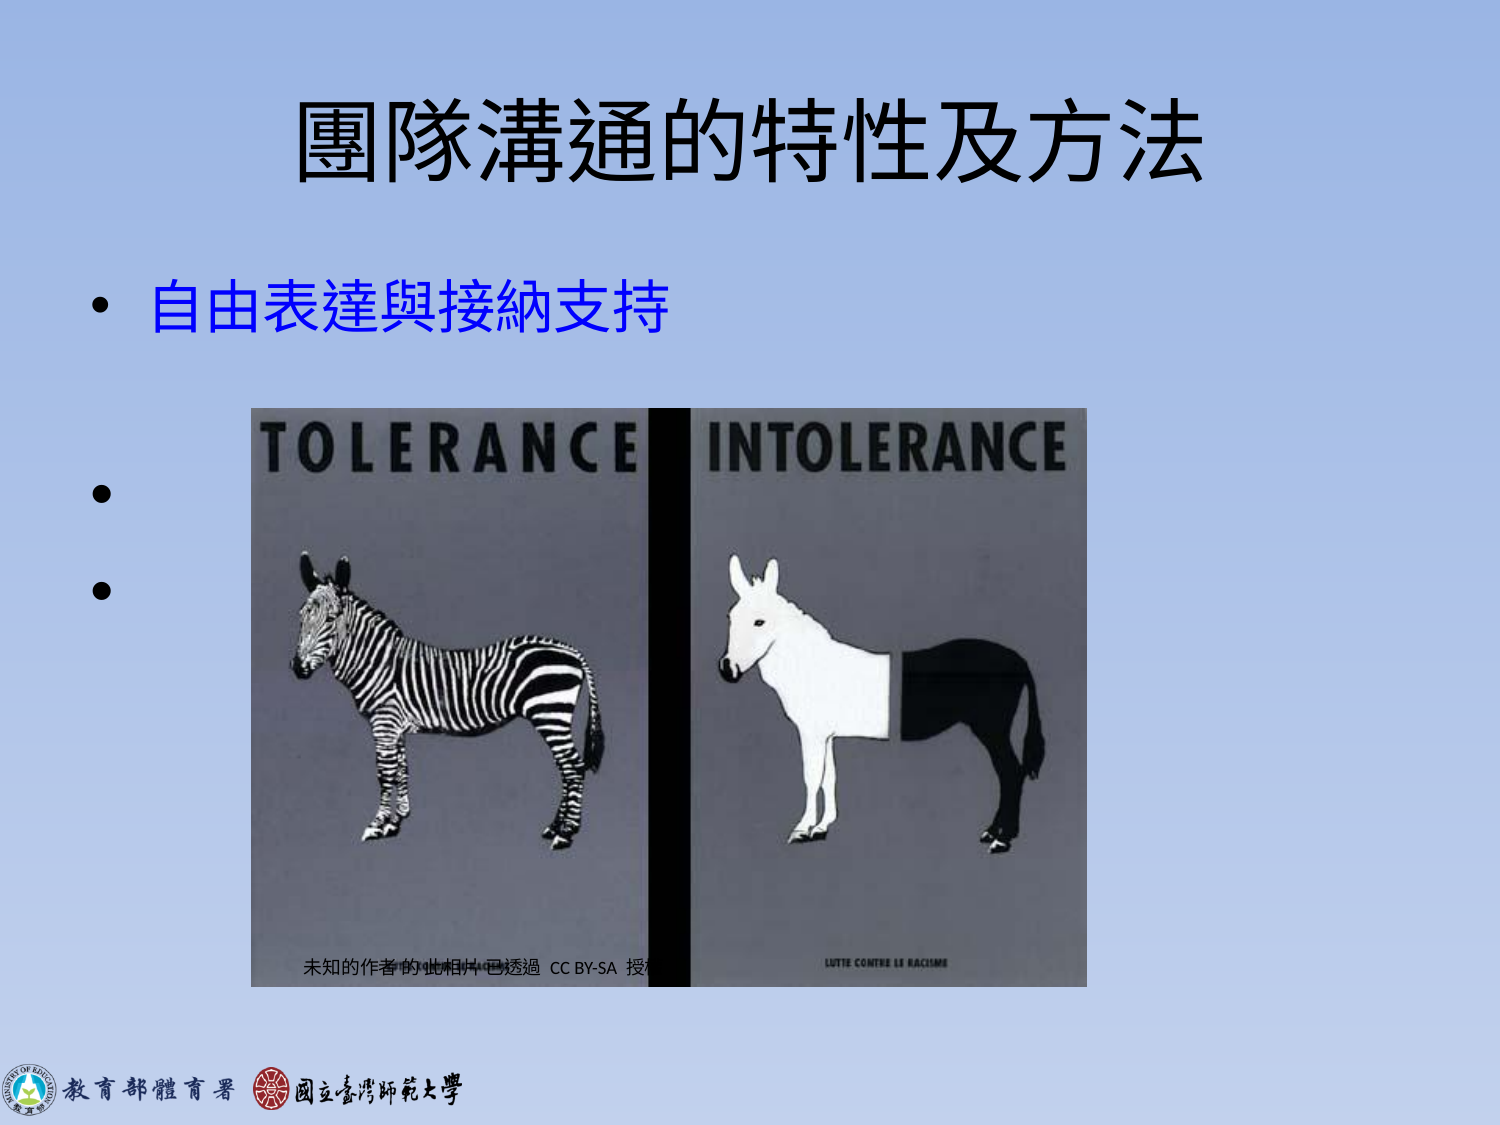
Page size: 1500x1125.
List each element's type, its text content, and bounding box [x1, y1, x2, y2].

picture [251, 408, 1087, 987]
title 團隊溝通的特性及方法 [75, 45, 1426, 233]
list 自由表達與接納支持 [75, 262, 781, 1005]
text_box 未知的作者 的 此相片 已透過 CC BY-SA 授權 [288, 948, 1124, 987]
